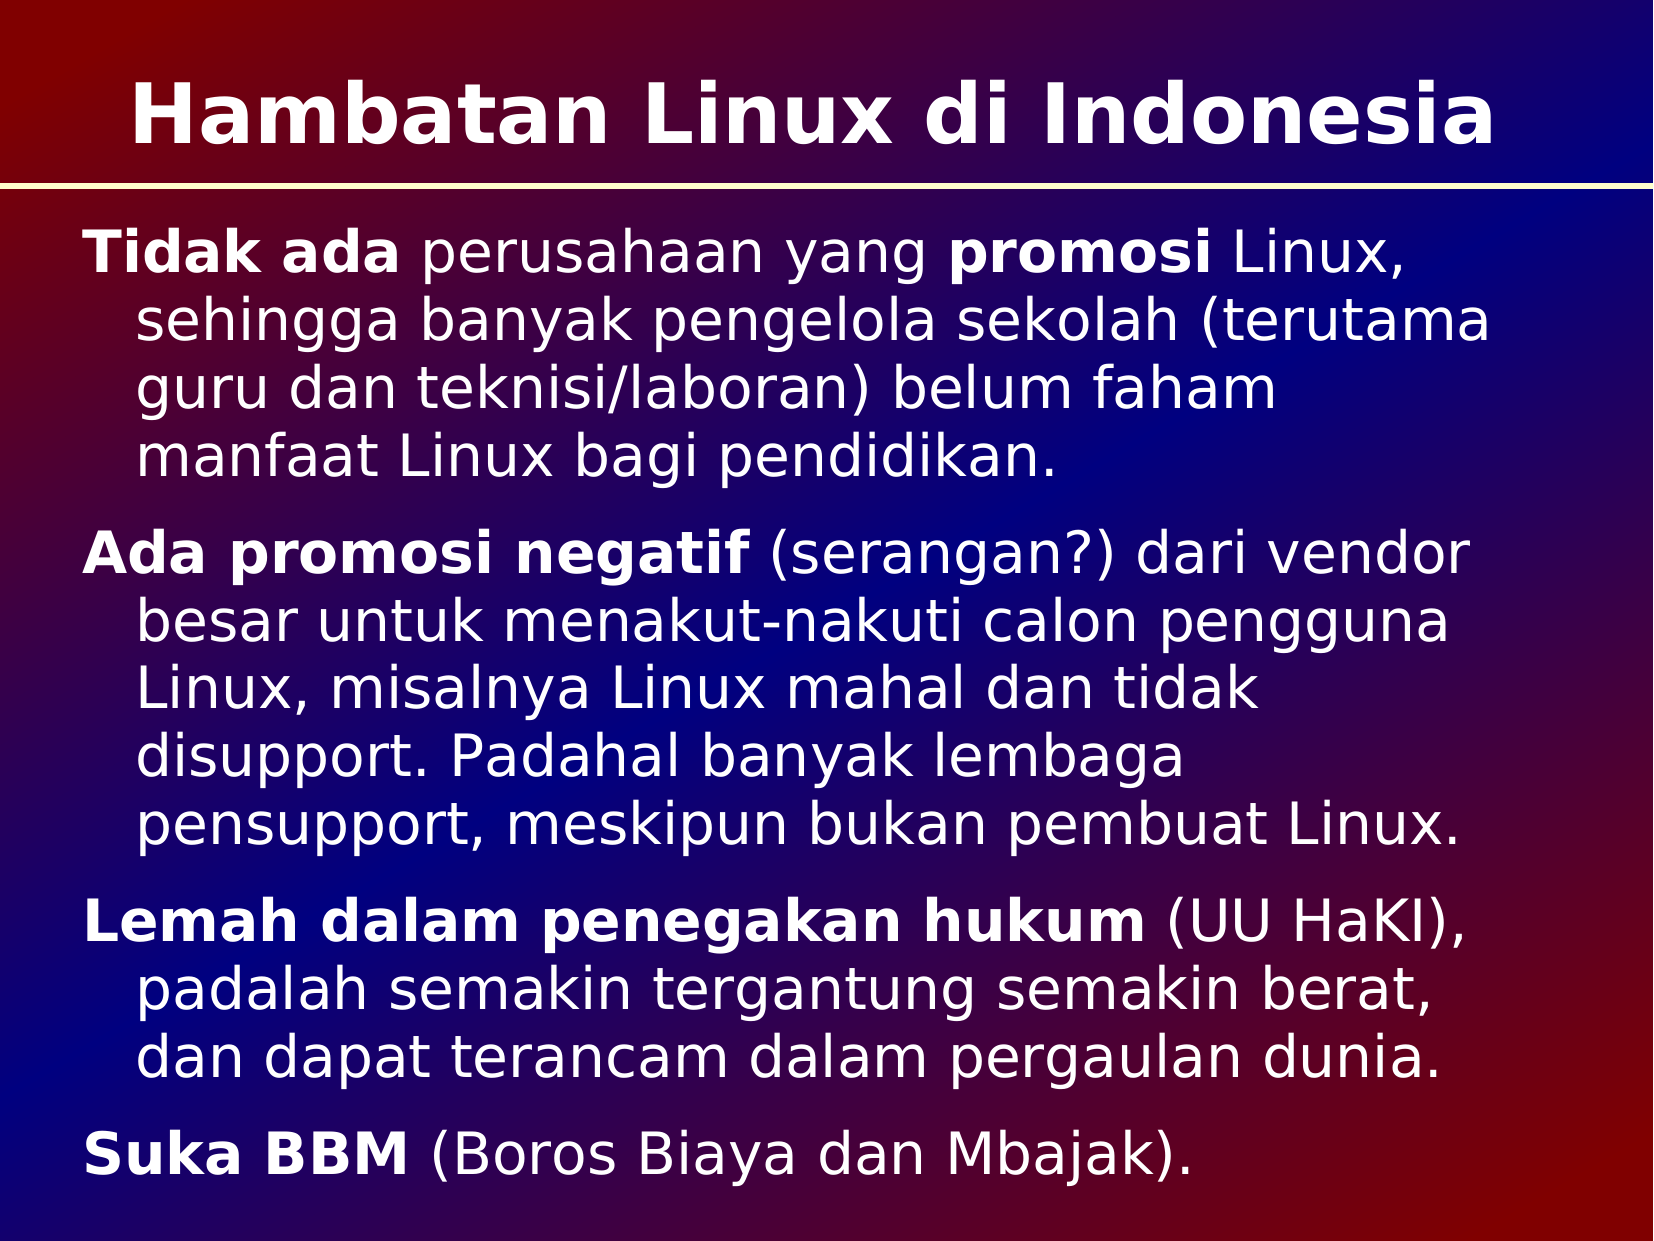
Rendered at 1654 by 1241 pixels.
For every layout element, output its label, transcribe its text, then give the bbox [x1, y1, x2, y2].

title Hambatan Linux di Indonesia [75, 19, 1551, 211]
list Tidak ada perusahaan yang promosi Linux, sehingga banyak pengelola sekolah (terutama guru dan teknisi/laboran) belum faham manfaat Linux bagi pendidikan. Ada promosi negatif (serangan?) dari vendor besar untuk menakut-nakuti calon pengguna Linux, misalnya Linux mahal dan tidak disupport. Padahal banyak lembaga pensupport, meskipun bukan pembuat Linux. Lemah dalam penegakan hukum (UU HaKI), padalah semakin tergantung semakin berat, dan dapat terancam dalam pergaulan dunia. Suka BBM (Boros Biaya dan Mbajak). [64, 218, 1526, 1189]
